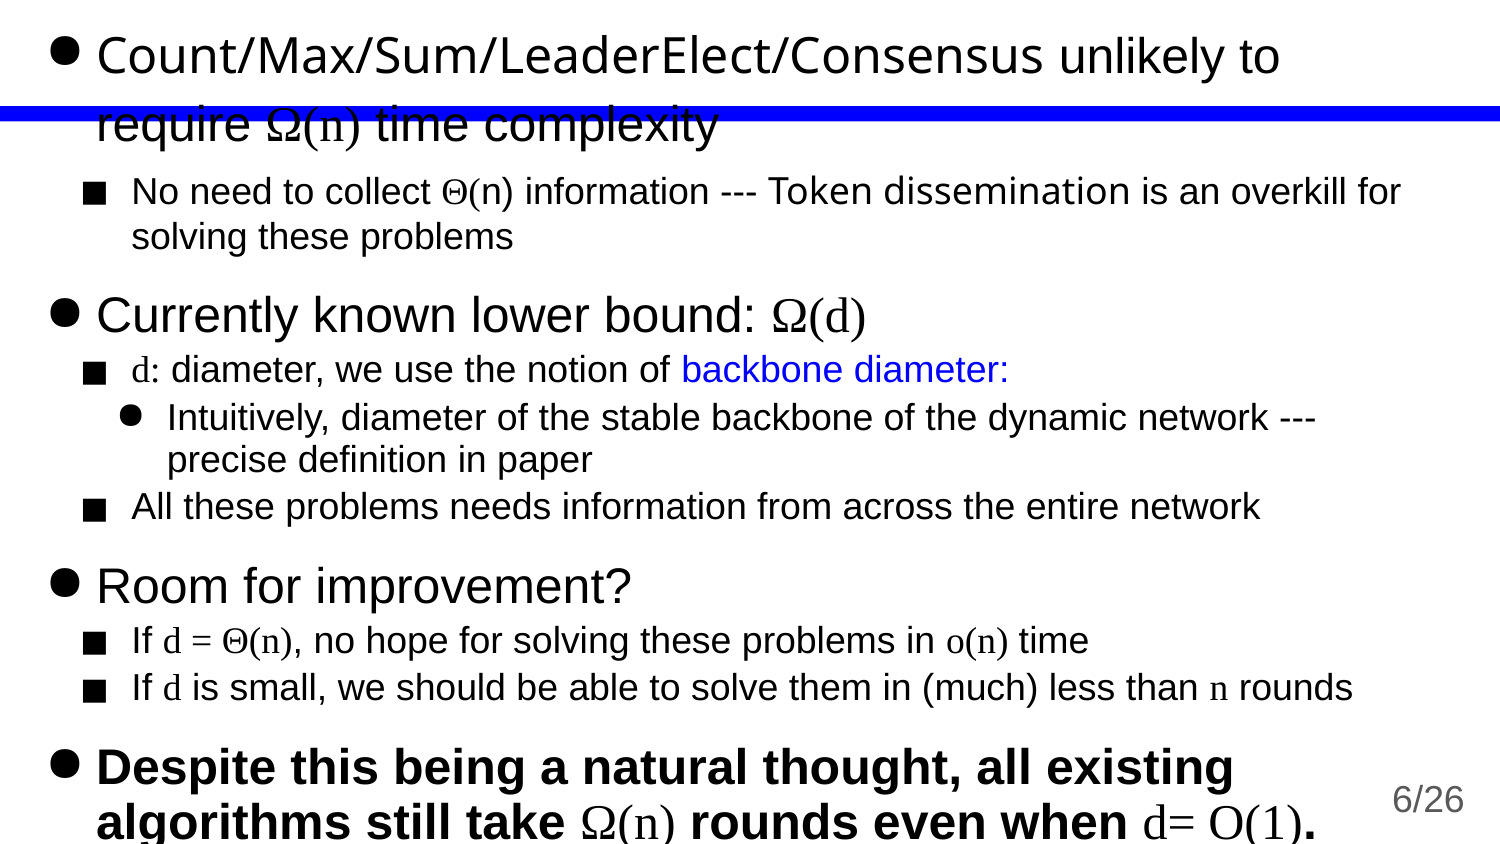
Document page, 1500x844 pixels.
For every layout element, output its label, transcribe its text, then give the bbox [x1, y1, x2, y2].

list Count/Max/Sum/LeaderElect/Consensus unlikely to require Ω(n) time complexity No need to collect Θ(n) information --- Token dissemination is an overkill for solving these problems Currently known lower bound: Ω(d) d: diameter, we use the notion of backbone diameter: Intuitively, diameter of the stable backbone of the dynamic network --- precise definition in paper All these problems needs information from across the entire network Room for improvement? If d = Θ(n), no hope for solving these problems in o(n) time If d is small, we should be able to solve them in (much) less than n rounds Despite this being a natural thought, all existing algorithms still take Ω(n) rounds even when d= O(1). [45, 9, 1443, 661]
text_box [0, 0, 1500, 106]
